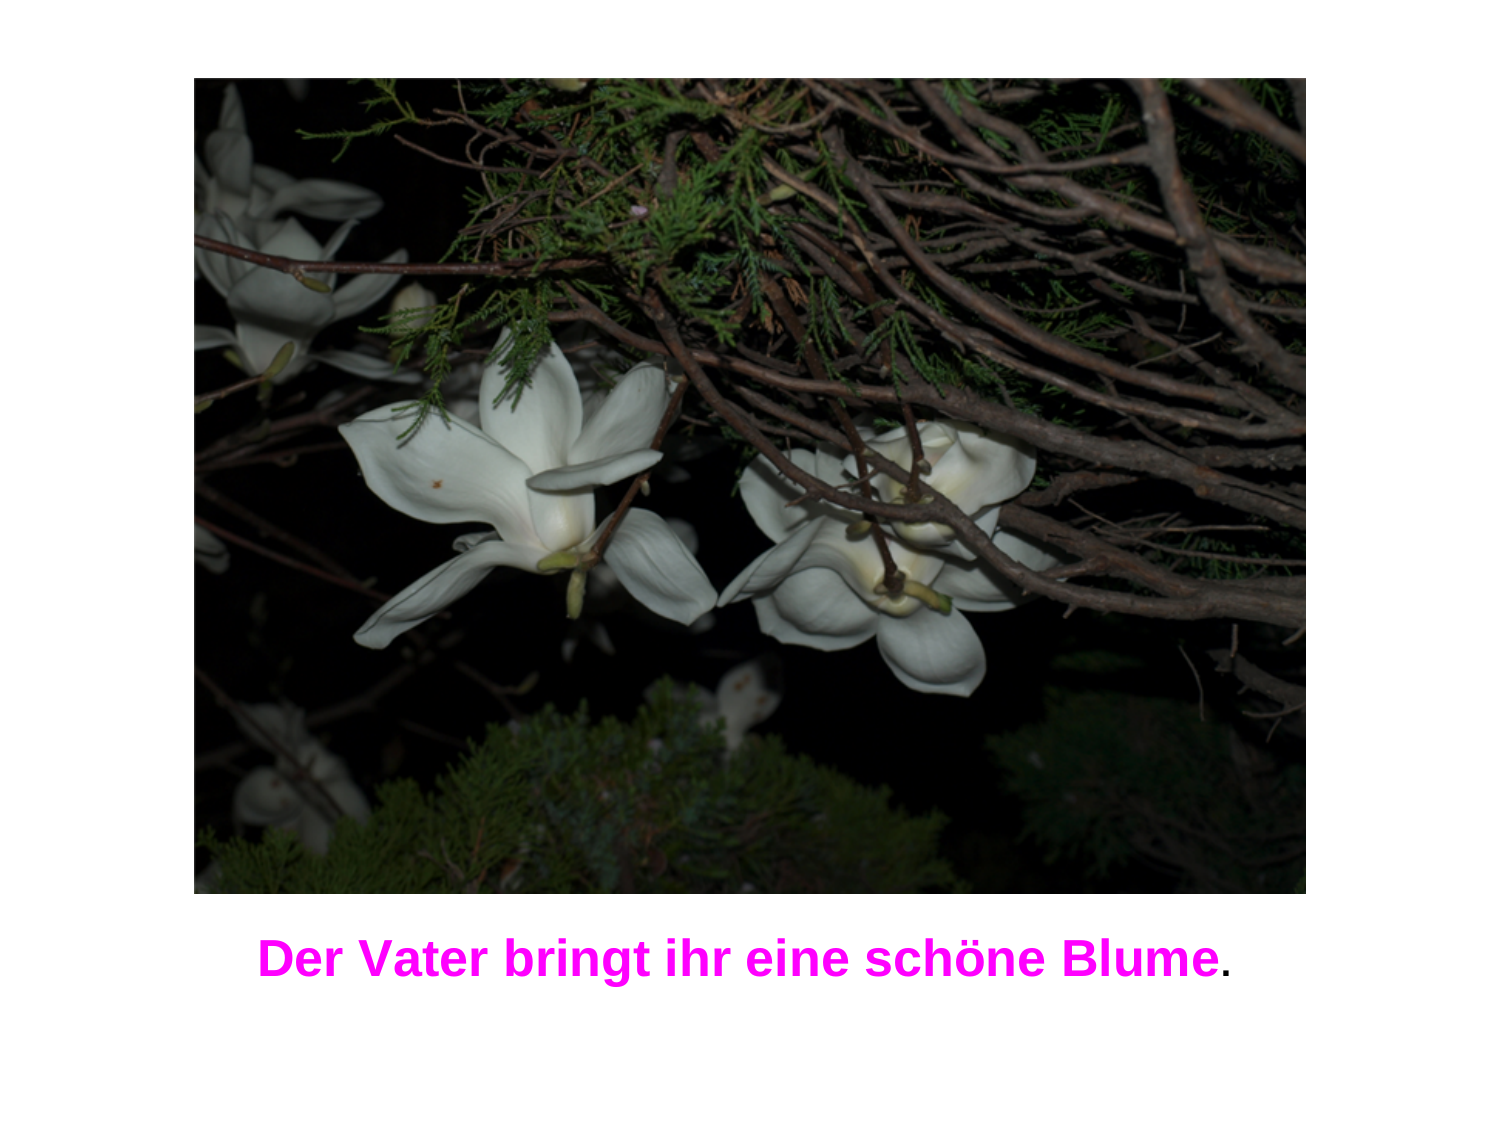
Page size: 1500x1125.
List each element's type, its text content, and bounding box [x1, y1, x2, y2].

text_box Der Vater bringt ihr eine schöne Blume. [242, 916, 1247, 1040]
picture [194, 78, 1306, 894]
